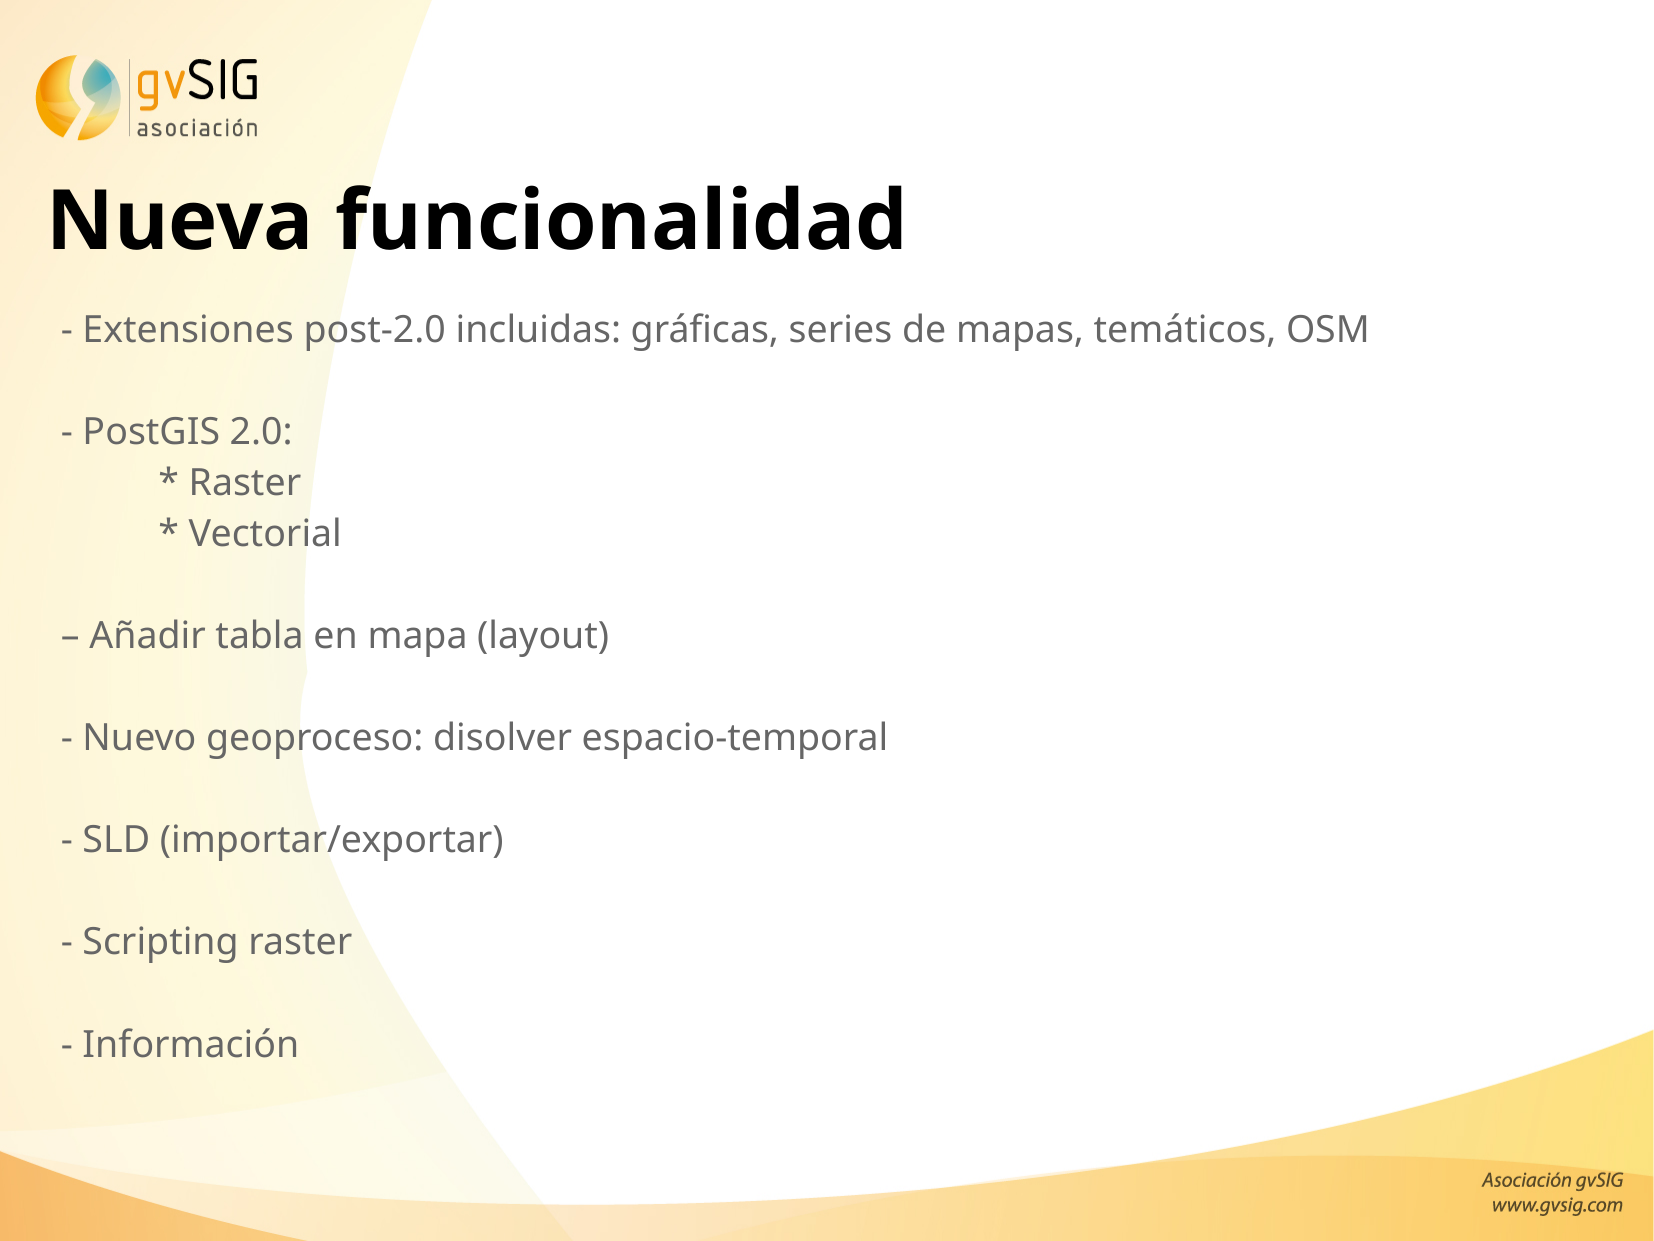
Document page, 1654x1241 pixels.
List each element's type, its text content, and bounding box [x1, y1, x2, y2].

title Nueva funcionalidad [46, 170, 1534, 265]
picture [0, 0, 1654, 1241]
text_box - Extensiones post-2.0 incluidas: gráficas, series de mapas, temáticos, OSM - PostGIS 2.0: * Raster * Vectorial – Añadir tabla en mapa (layout) - Nuevo geoproceso: disolver espacio-temporal - SLD (importar/exportar) - Scripting raster - Información [46, 295, 1441, 987]
